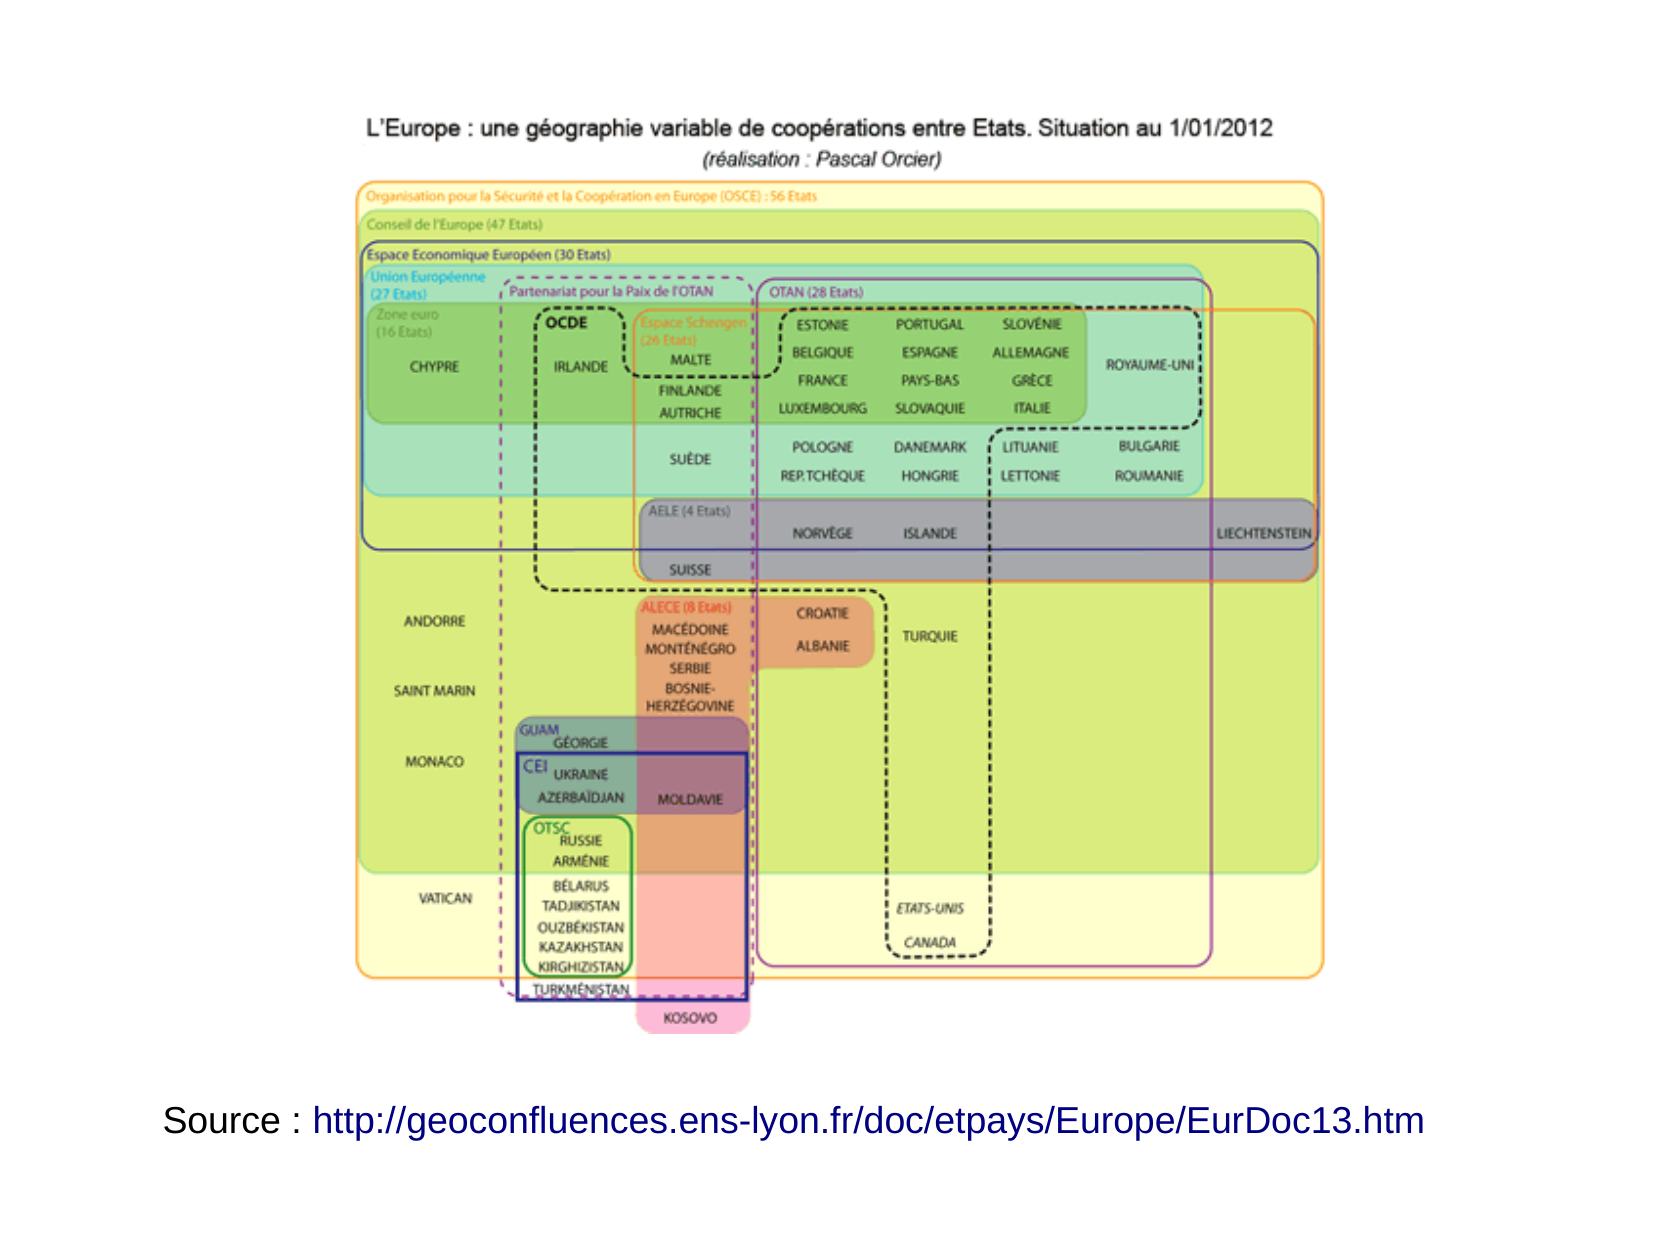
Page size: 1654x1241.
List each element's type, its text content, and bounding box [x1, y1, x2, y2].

picture [352, 109, 1329, 1034]
text_box Source : http://geoconfluences.ens-lyon.fr/doc/etpays/Europe/EurDoc13.htm [147, 1092, 1536, 1192]
